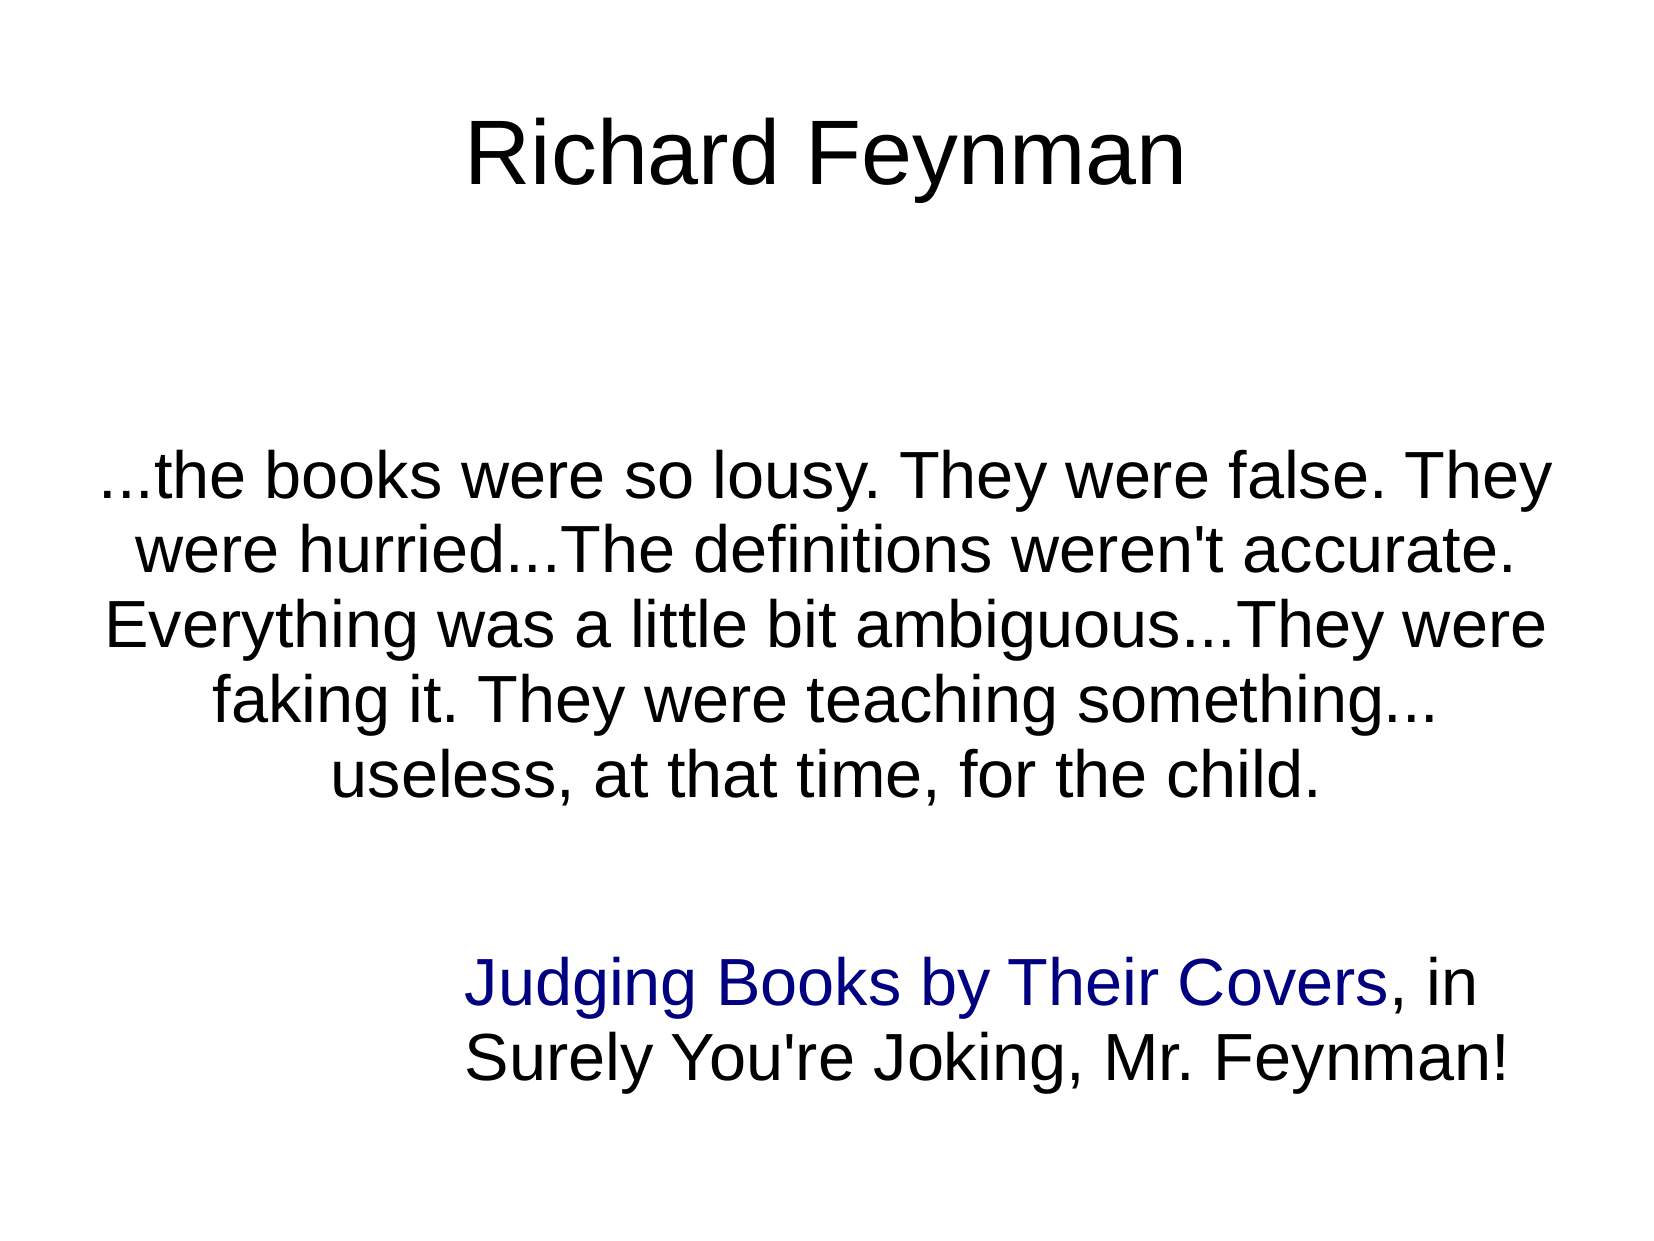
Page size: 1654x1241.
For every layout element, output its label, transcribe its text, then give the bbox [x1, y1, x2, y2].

text_box Judging Books by Their Covers, in Surely You're Joking, Mr. Feynman! [450, 937, 1561, 1102]
title Richard Feynman [82, 49, 1571, 257]
subtitle ...the books were so lousy. They were false. They were hurried...The definitions weren't accurate. Everything was a little bit ambiguous...They were faking it. They were teaching something... useless, at that time, for the child. [82, 297, 1571, 1102]
